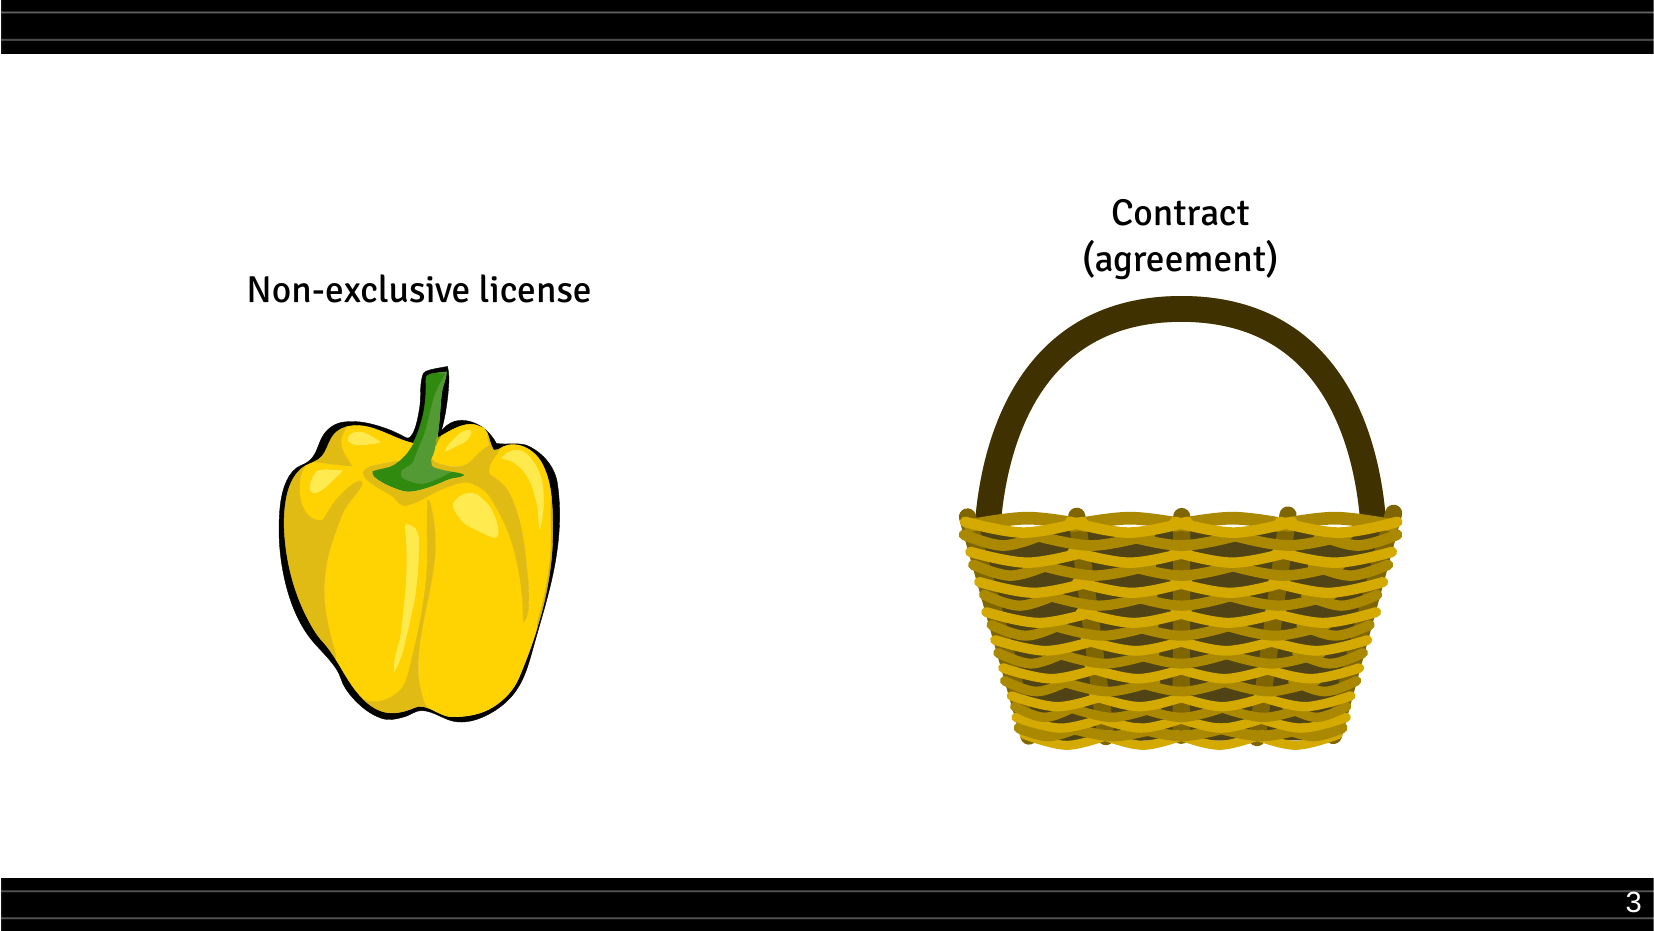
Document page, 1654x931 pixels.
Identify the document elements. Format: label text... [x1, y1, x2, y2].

text_box Contract (agreement) [1026, 183, 1334, 299]
picture [1, 878, 1654, 931]
picture [278, 365, 561, 723]
picture [1, 0, 1654, 54]
text_box Non-exclusive license [212, 259, 626, 359]
picture [931, 266, 1430, 753]
